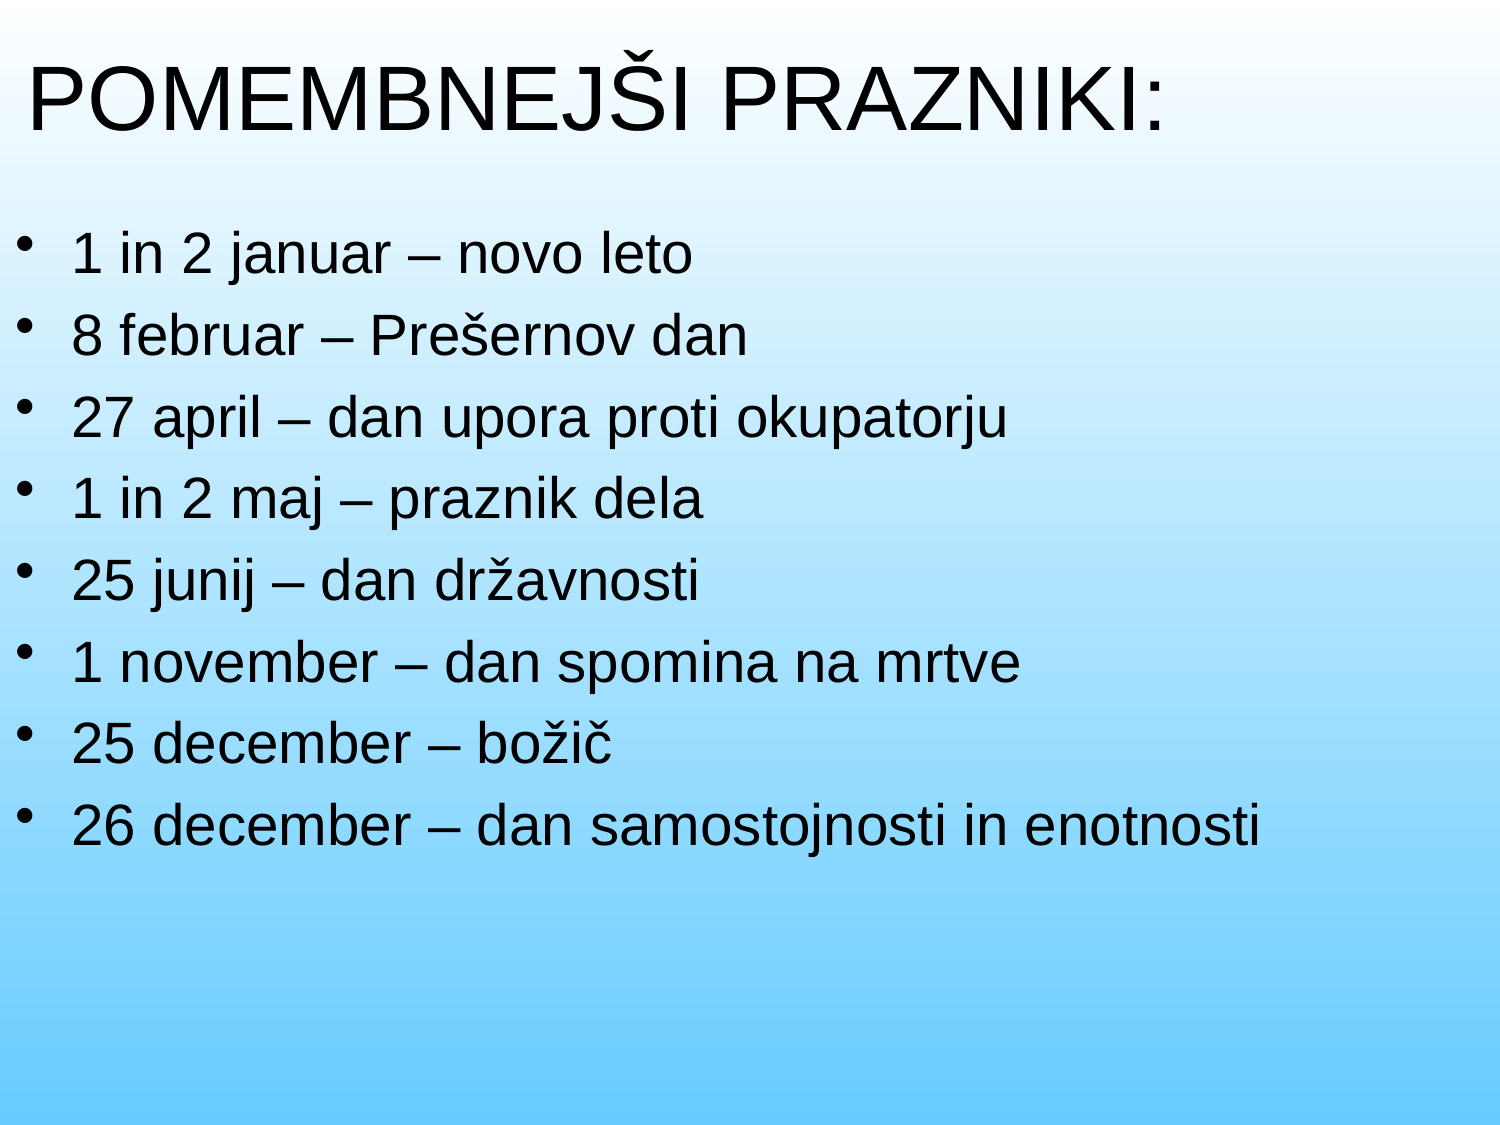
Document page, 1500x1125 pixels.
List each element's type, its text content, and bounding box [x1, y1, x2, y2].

list 1 in 2 januar – novo leto 8 februar – Prešernov dan 27 april – dan upora proti okupatorju 1 in 2 maj – praznik dela 25 junij – dan državnosti 1 november – dan spomina na mrtve 25 december – božič 26 december – dan samostojnosti in enotnosti [0, 208, 1350, 951]
title POMEMBNEJŠI PRAZNIKI: [0, 0, 1274, 188]
